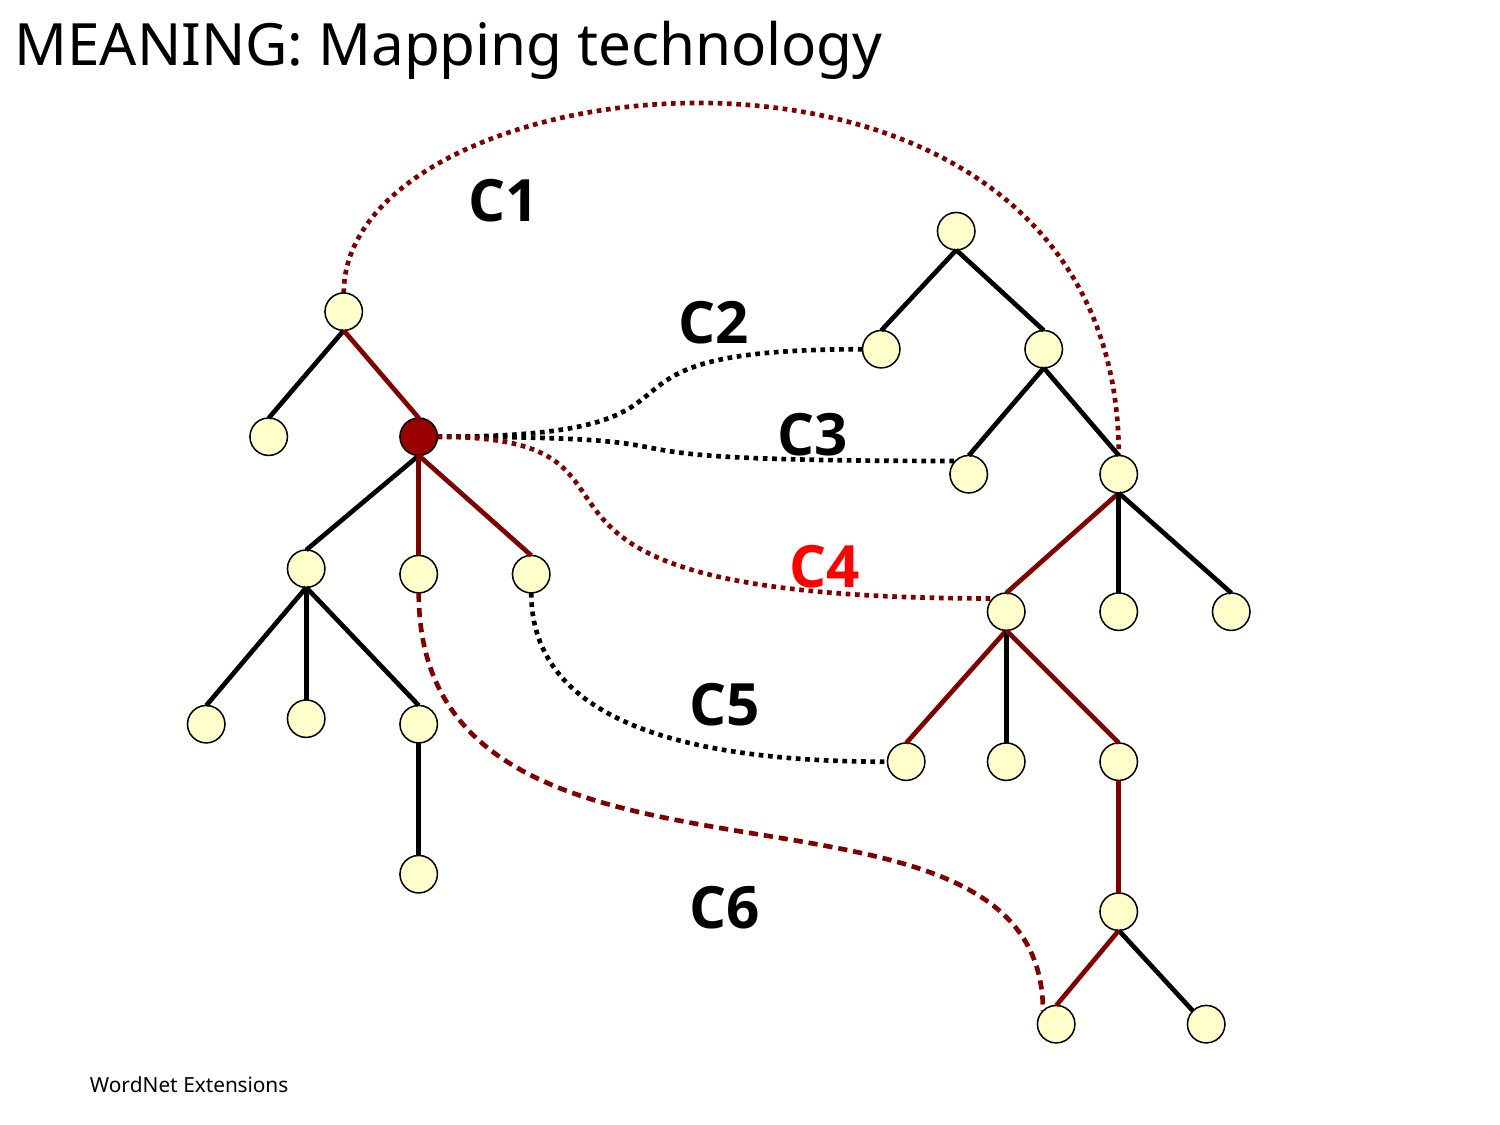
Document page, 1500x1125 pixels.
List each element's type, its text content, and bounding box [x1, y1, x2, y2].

text_box [249, 418, 288, 456]
text_box [949, 455, 988, 493]
text_box [1099, 743, 1138, 781]
text_box [1099, 593, 1138, 631]
text_box [512, 555, 550, 593]
text_box [399, 705, 438, 743]
title MEANING: Mapping technology [0, 0, 1500, 86]
text_box [287, 700, 325, 738]
text_box [862, 330, 901, 368]
text_box [1099, 893, 1138, 930]
text_box [887, 743, 925, 781]
text_box [399, 555, 438, 593]
text_box [1037, 1005, 1075, 1043]
text_box C5 [675, 655, 775, 751]
text_box [399, 418, 438, 456]
text_box [324, 292, 363, 330]
text_box C1 [453, 151, 554, 246]
text_box [937, 212, 976, 250]
text_box C4 [774, 517, 875, 613]
text_box [1024, 330, 1063, 368]
text_box [987, 593, 1026, 630]
text_box C6 [674, 858, 775, 953]
text_box [287, 550, 325, 587]
text_box C3 [762, 385, 863, 481]
text_box [1187, 1005, 1225, 1043]
text_box C2 [664, 273, 765, 368]
text_box [399, 855, 438, 893]
text_box [987, 743, 1026, 781]
text_box [1212, 593, 1251, 631]
text_box [1099, 455, 1138, 493]
text_box [187, 705, 226, 743]
